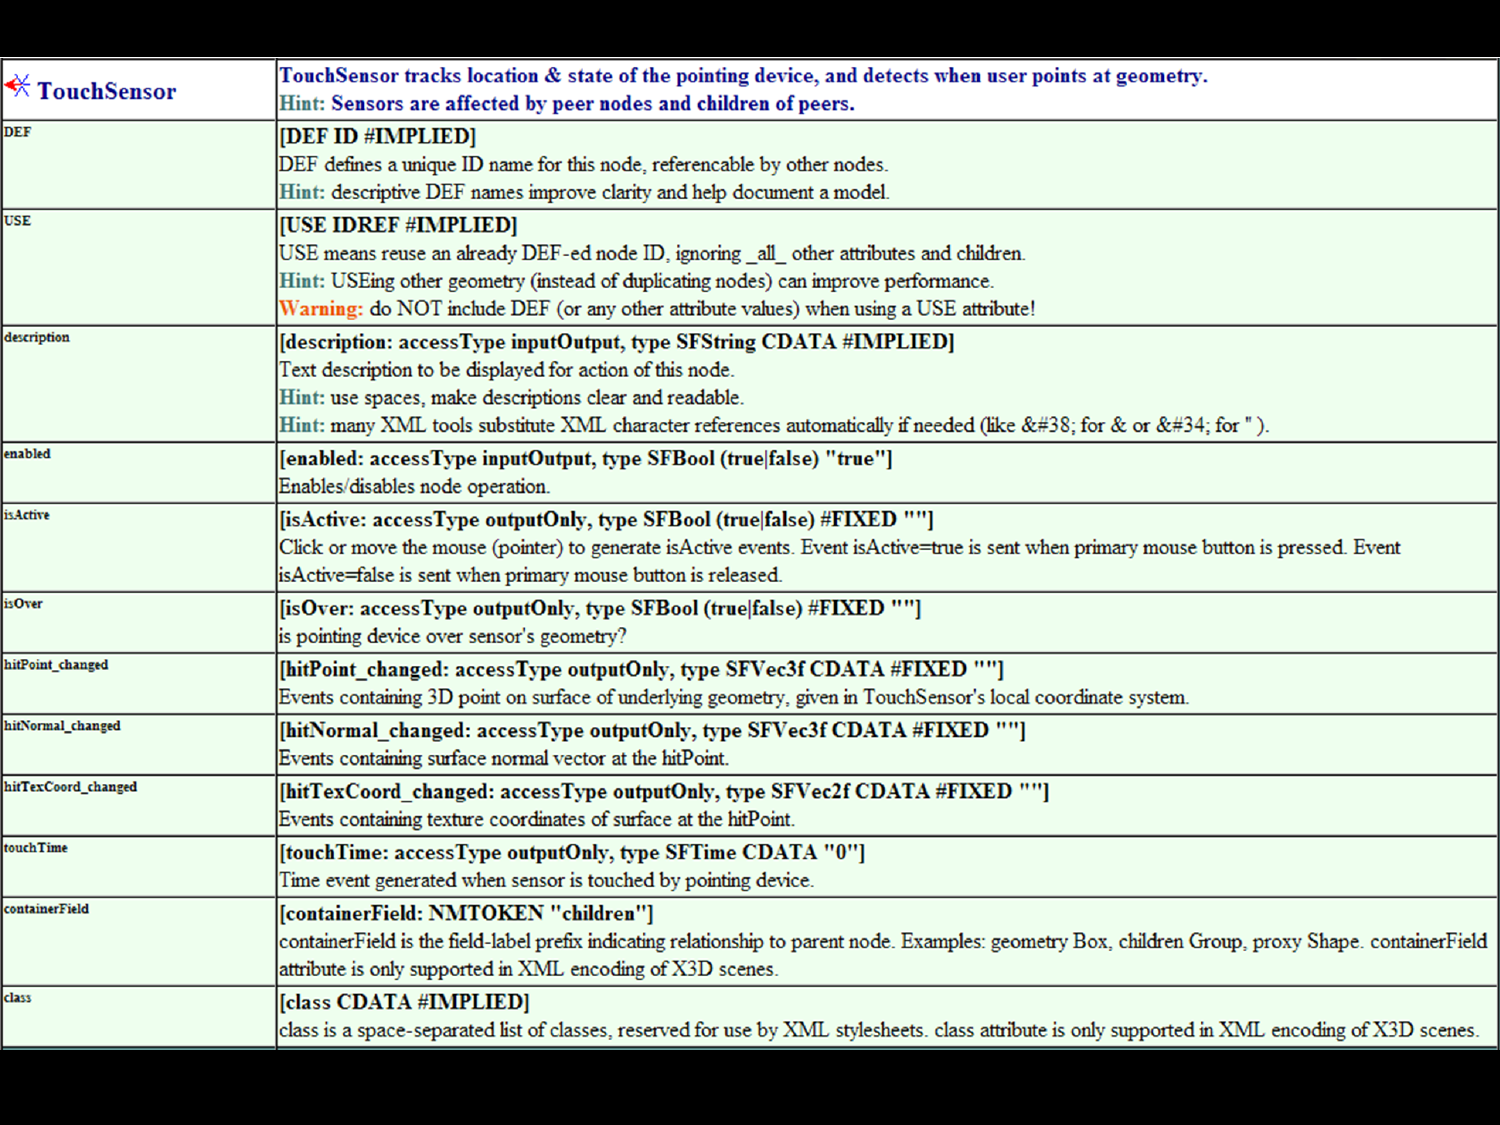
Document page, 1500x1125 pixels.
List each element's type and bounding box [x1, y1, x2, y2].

picture [0, 57, 1500, 1051]
text_box [0, 0, 1500, 57]
text_box [0, 1051, 1500, 1125]
